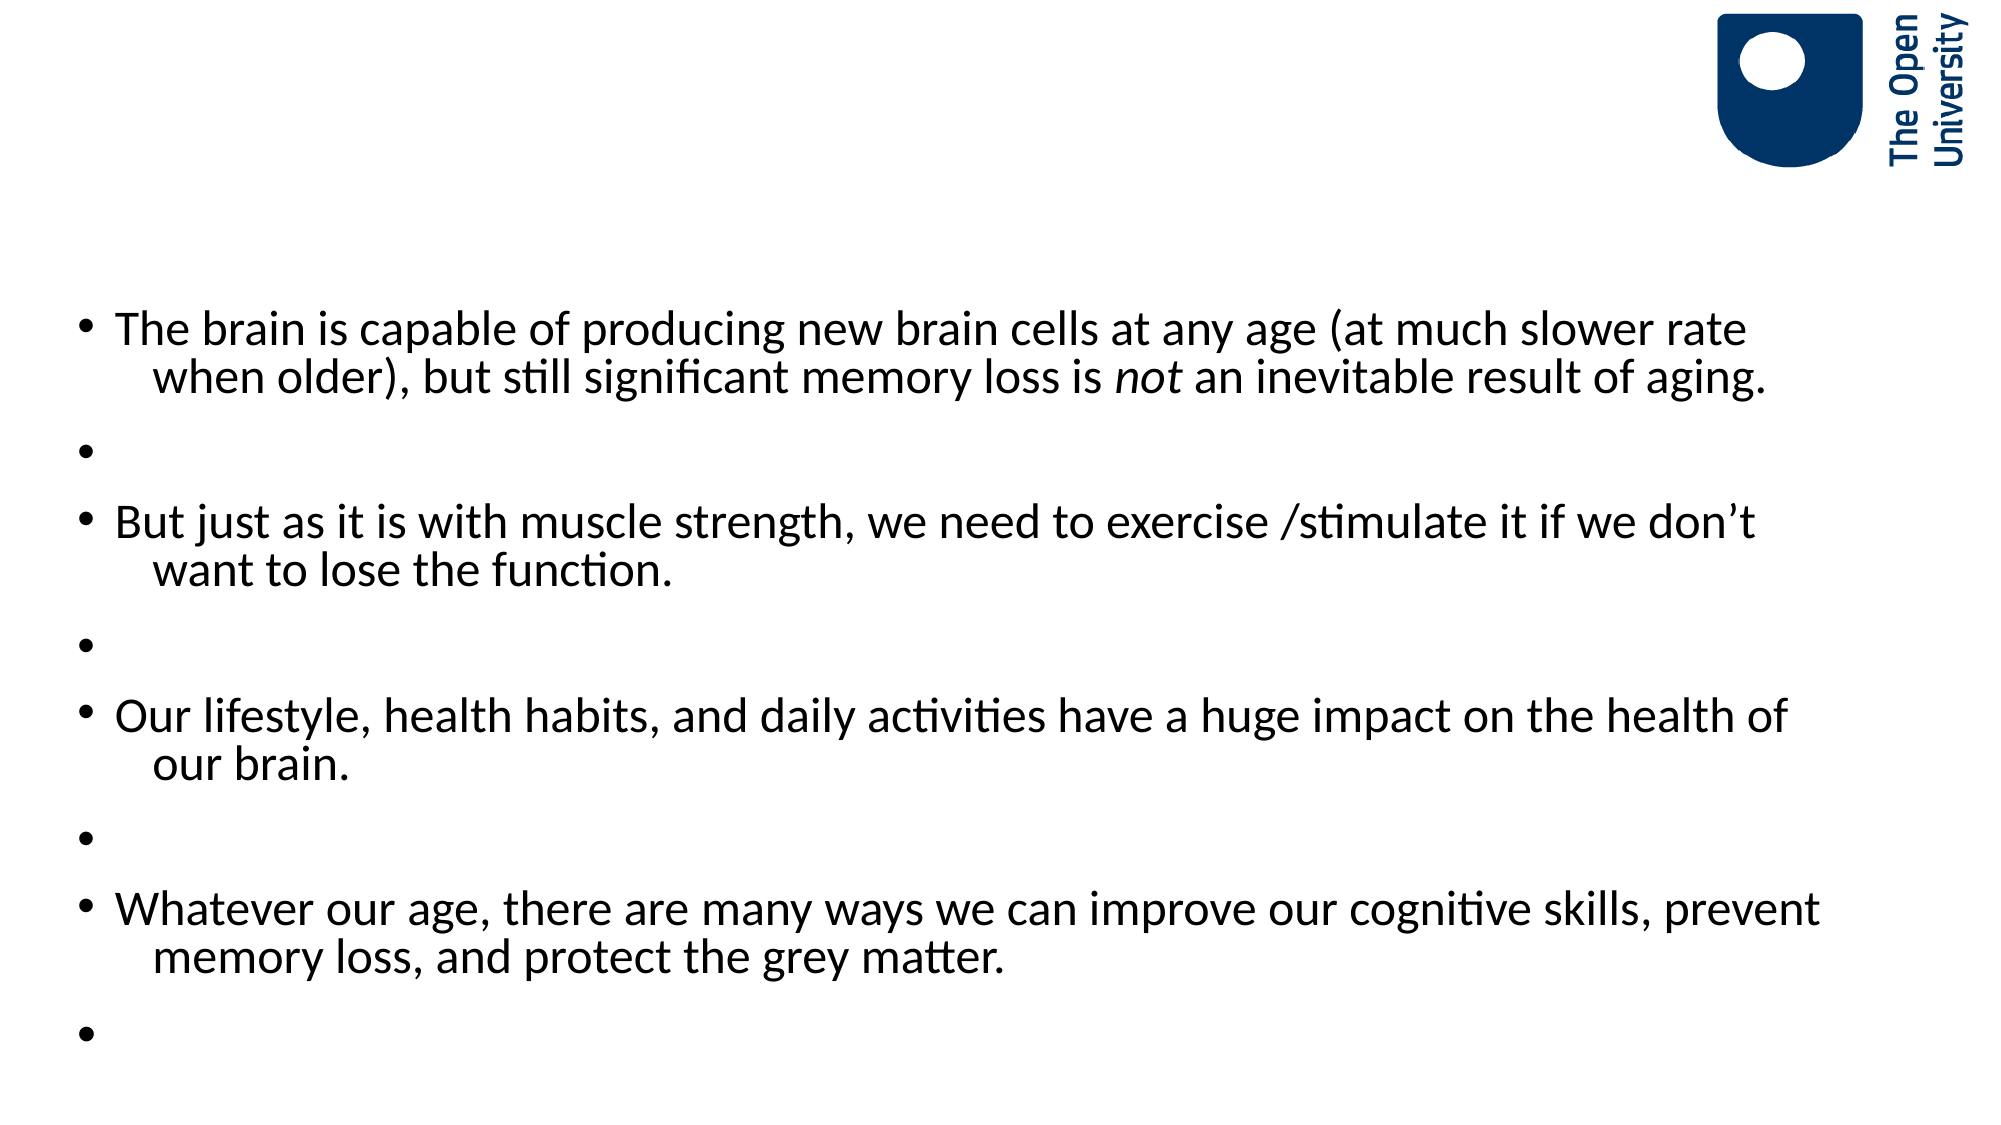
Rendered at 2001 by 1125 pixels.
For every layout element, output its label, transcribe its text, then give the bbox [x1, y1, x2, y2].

picture [1716, 10, 1971, 170]
list The brain is capable of producing new brain cells at any age (at much slower rate when older), but still significant memory loss is not an inevitable result of aging. But just as it is with muscle strength, we need to exercise /stimulate it if we don’t want to lose the function. Our lifestyle, health habits, and daily activities have a huge impact on the health of our brain. Whatever our age, there are many ways we can improve our cognitive skills, prevent memory loss, and protect the grey matter. [62, 299, 1863, 1014]
